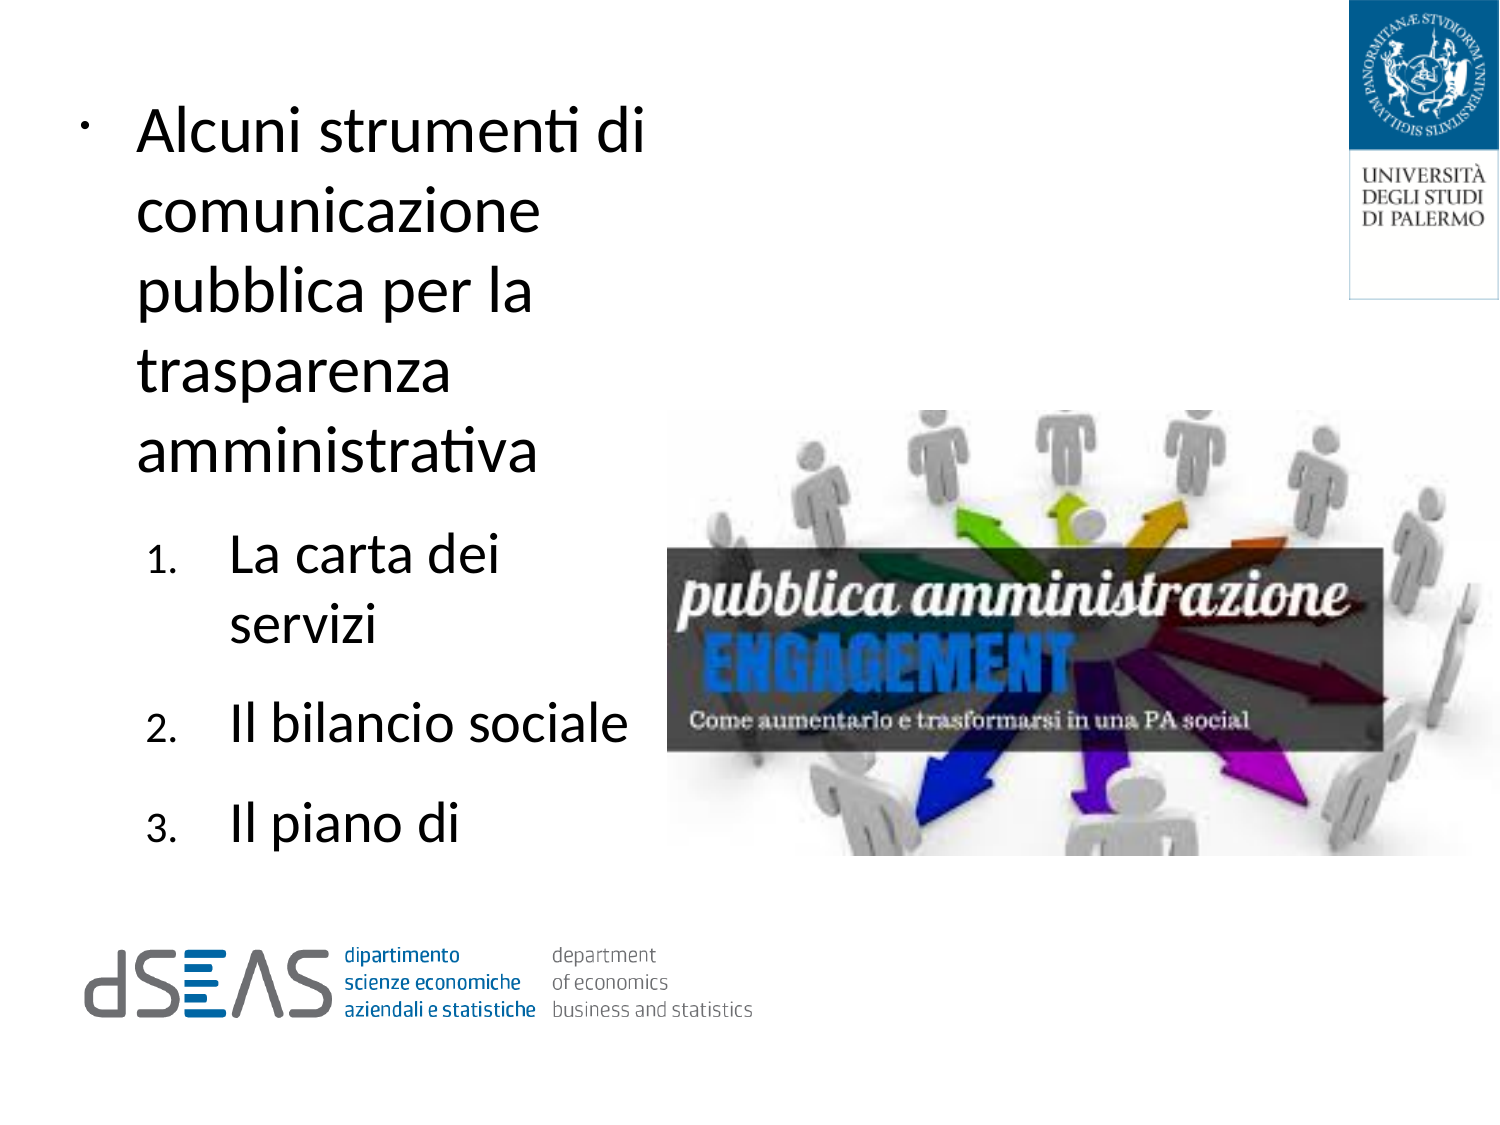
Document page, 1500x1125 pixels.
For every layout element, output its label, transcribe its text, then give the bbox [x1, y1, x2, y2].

list Alcuni strumenti di comunicazione pubblica per la trasparenza amministrativa La carta dei servizi Il bilancio sociale Il piano di comunicazione [64, 78, 668, 752]
picture [667, 410, 1500, 856]
picture [1349, 0, 1499, 300]
picture [64, 862, 779, 1072]
